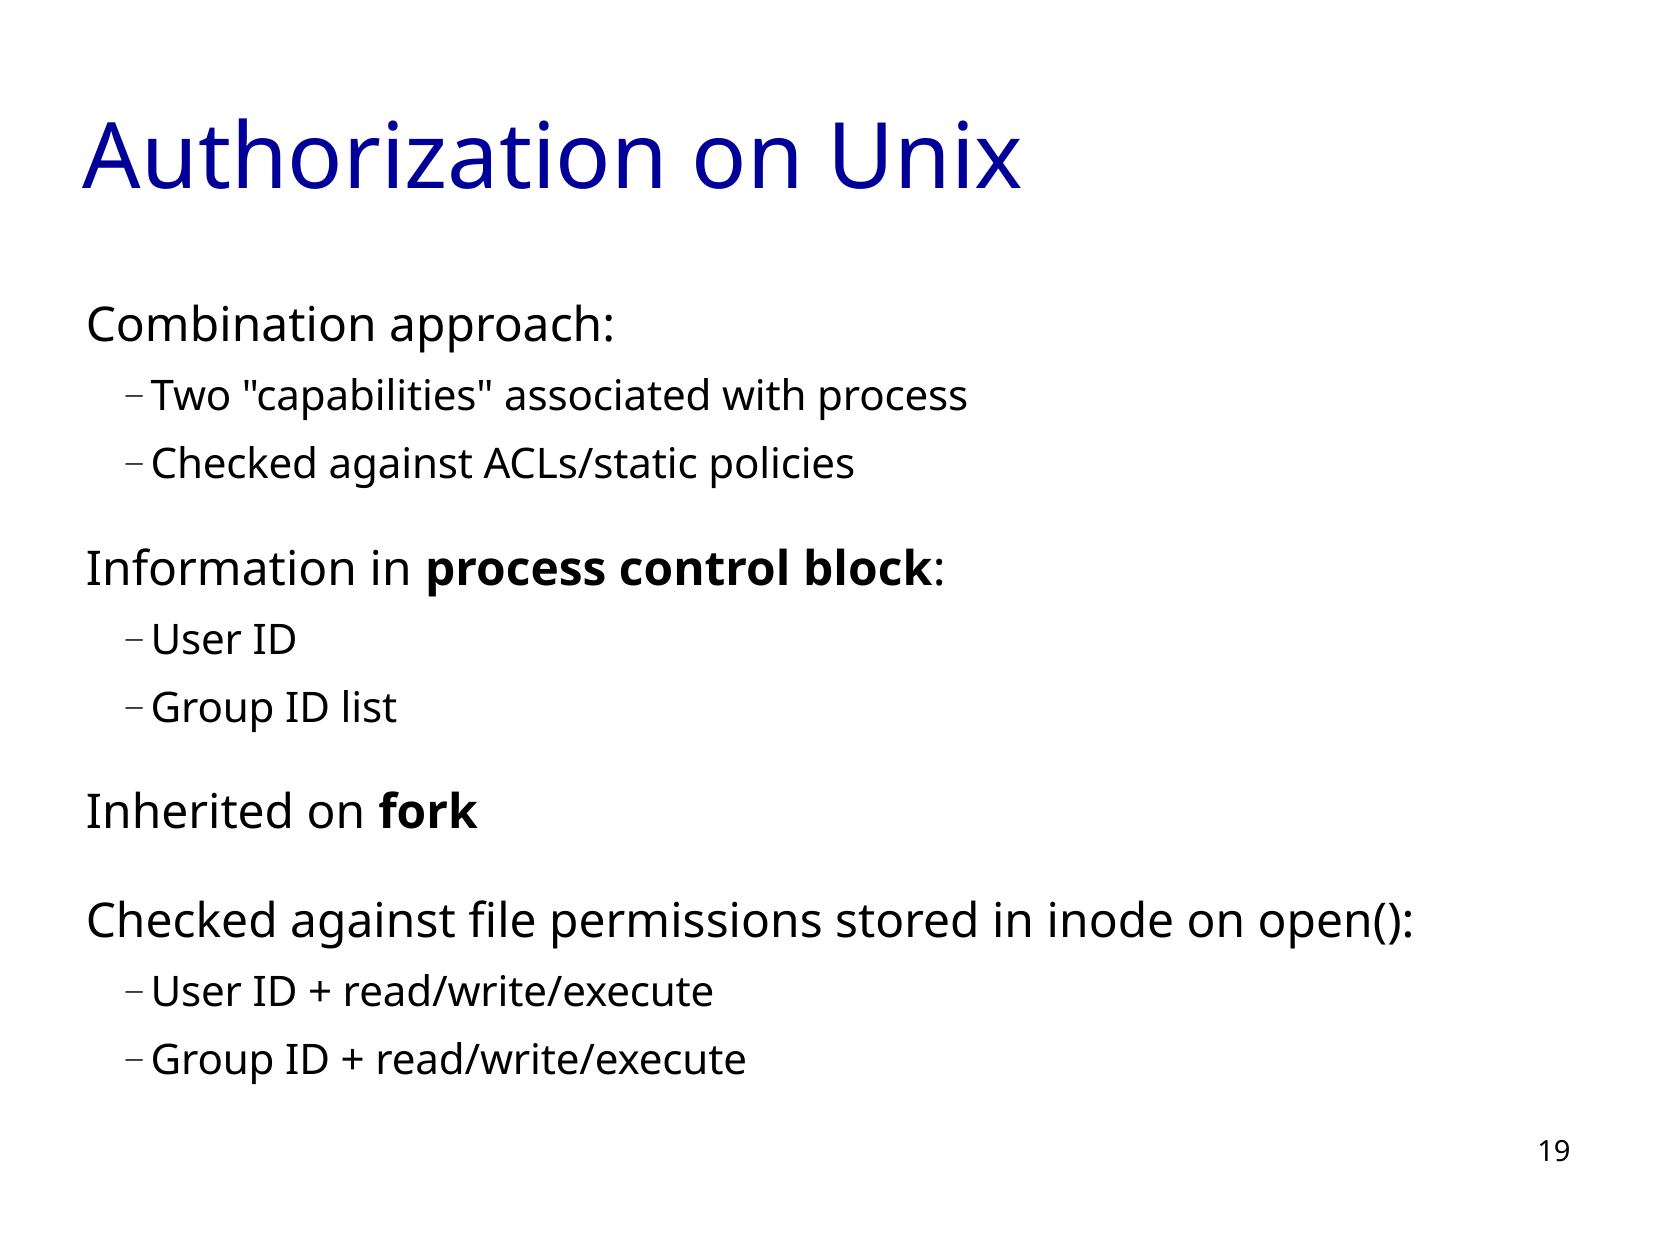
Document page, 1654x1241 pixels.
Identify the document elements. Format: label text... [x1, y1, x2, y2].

title Authorization on Unix [82, 49, 1571, 257]
list Combination approach: Two "capabilities" associated with process Checked against ACLs/static policies Information in process control block: User ID Group ID list Inherited on fork Checked against file permissions stored in inode on open(): User ID + read/write/execute Group ID + read/write/execute [60, 290, 1571, 1096]
